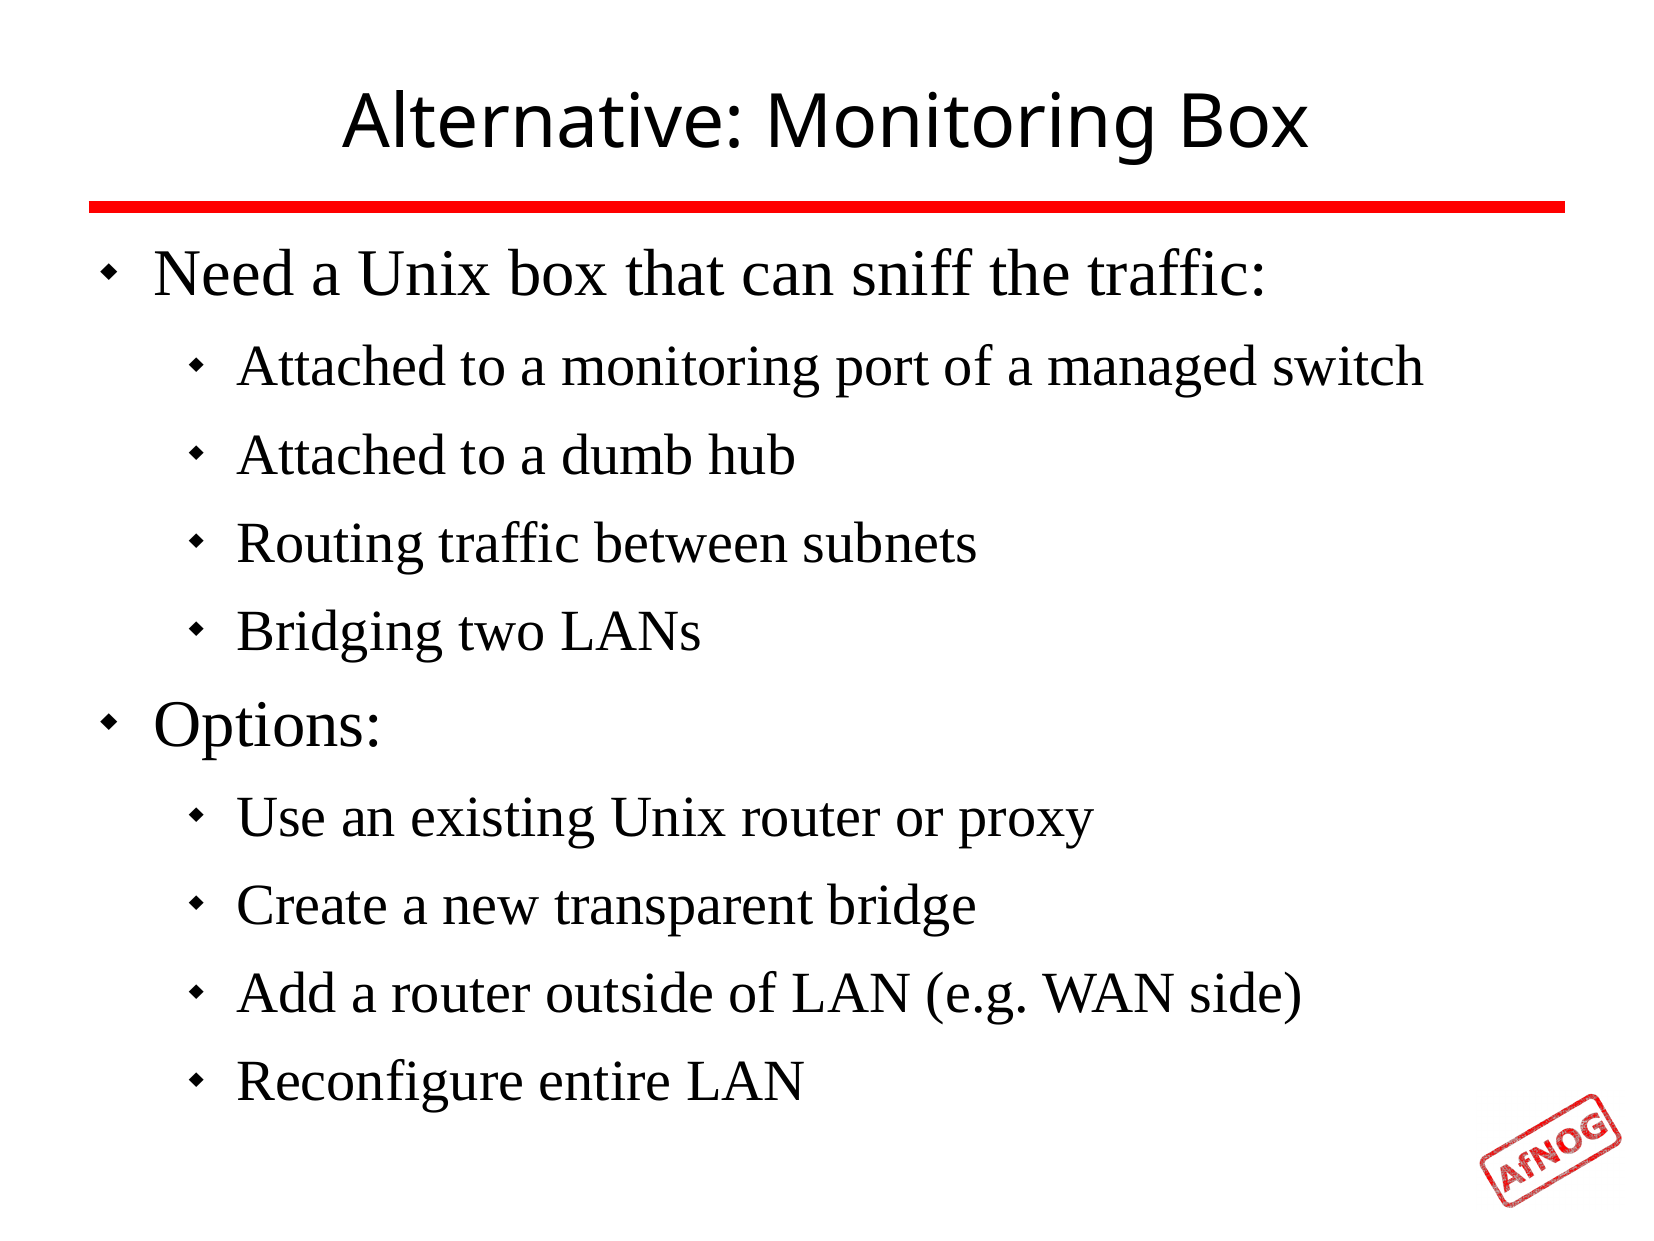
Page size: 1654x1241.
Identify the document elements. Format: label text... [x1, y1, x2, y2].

picture [1476, 1090, 1625, 1211]
list Need a Unix box that can sniff the traffic: Attached to a monitoring port of a managed switch Attached to a dumb hub Routing traffic between subnets Bridging two LANs Options: Use an existing Unix router or proxy Create a new transparent bridge Add a router outside of LAN (e.g. WAN side) Reconfigure entire LAN [82, 236, 1571, 1114]
title Alternative: Monitoring Box [82, 29, 1571, 207]
